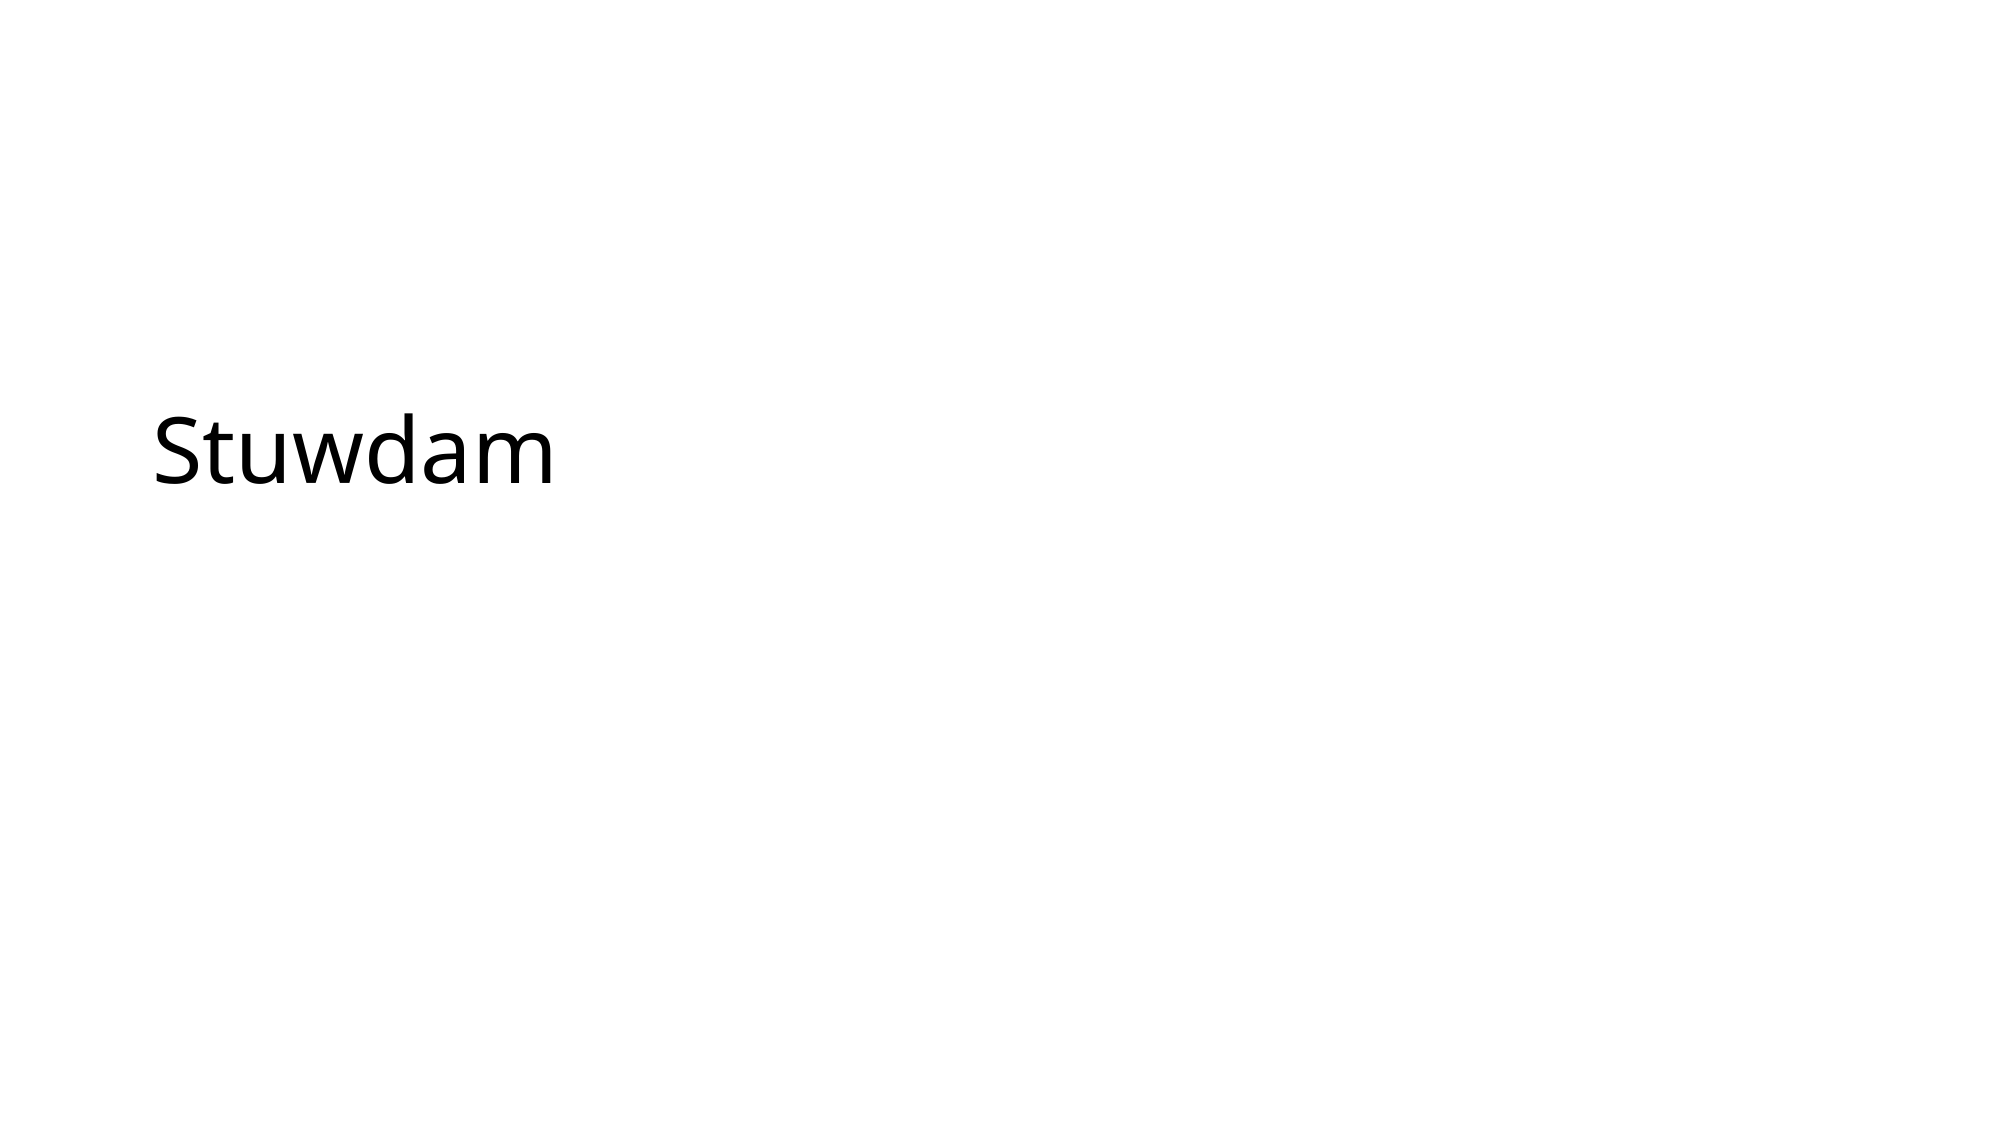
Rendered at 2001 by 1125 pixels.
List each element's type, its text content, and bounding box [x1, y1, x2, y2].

title Stuwdam [137, 345, 1863, 563]
